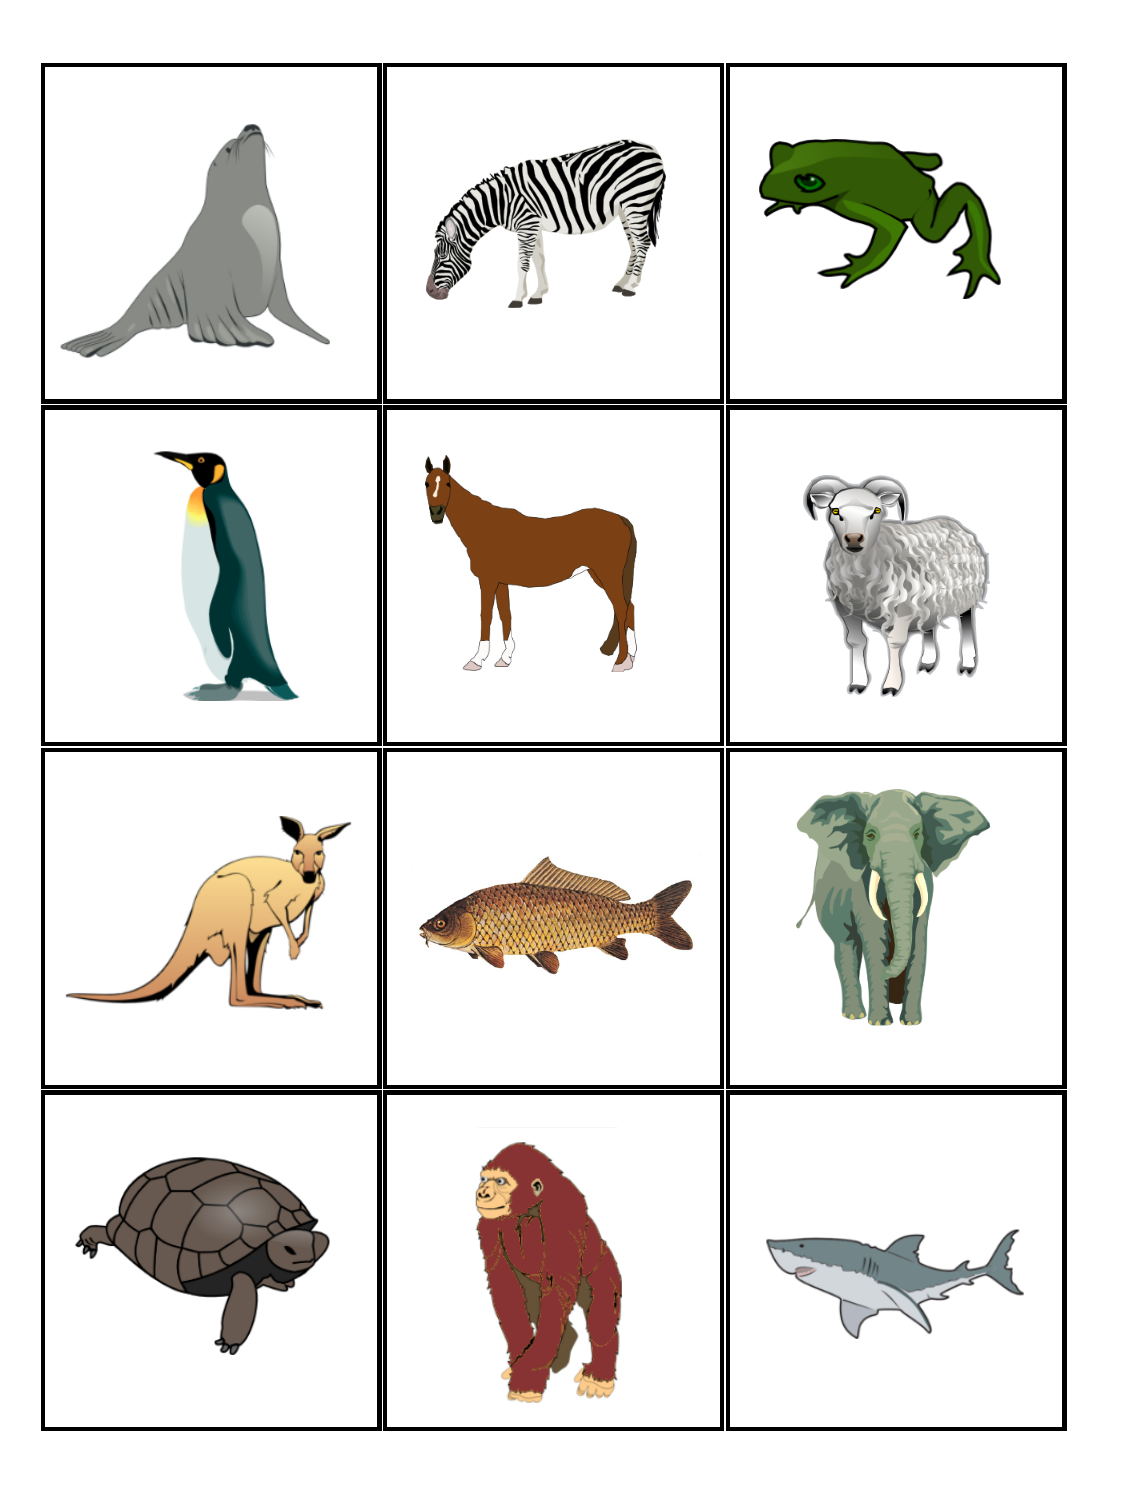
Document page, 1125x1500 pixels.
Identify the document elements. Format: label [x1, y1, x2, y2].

text_box [385, 407, 722, 745]
text_box [727, 750, 1065, 1087]
text_box [727, 407, 1065, 745]
picture [148, 442, 311, 701]
picture [798, 466, 990, 697]
text_box [385, 64, 722, 402]
text_box [385, 750, 722, 1087]
picture [751, 135, 1035, 299]
text_box [42, 750, 380, 1087]
picture [408, 854, 710, 978]
picture [66, 1151, 339, 1356]
picture [60, 809, 356, 1010]
picture [786, 785, 993, 1026]
text_box [42, 1092, 380, 1430]
text_box [42, 64, 380, 402]
text_box [385, 1092, 722, 1430]
picture [54, 112, 340, 361]
text_box [42, 407, 380, 745]
picture [420, 135, 682, 309]
picture [761, 1222, 1041, 1340]
picture [467, 1127, 634, 1406]
picture [420, 454, 644, 672]
text_box [727, 64, 1065, 402]
text_box [727, 1092, 1065, 1430]
